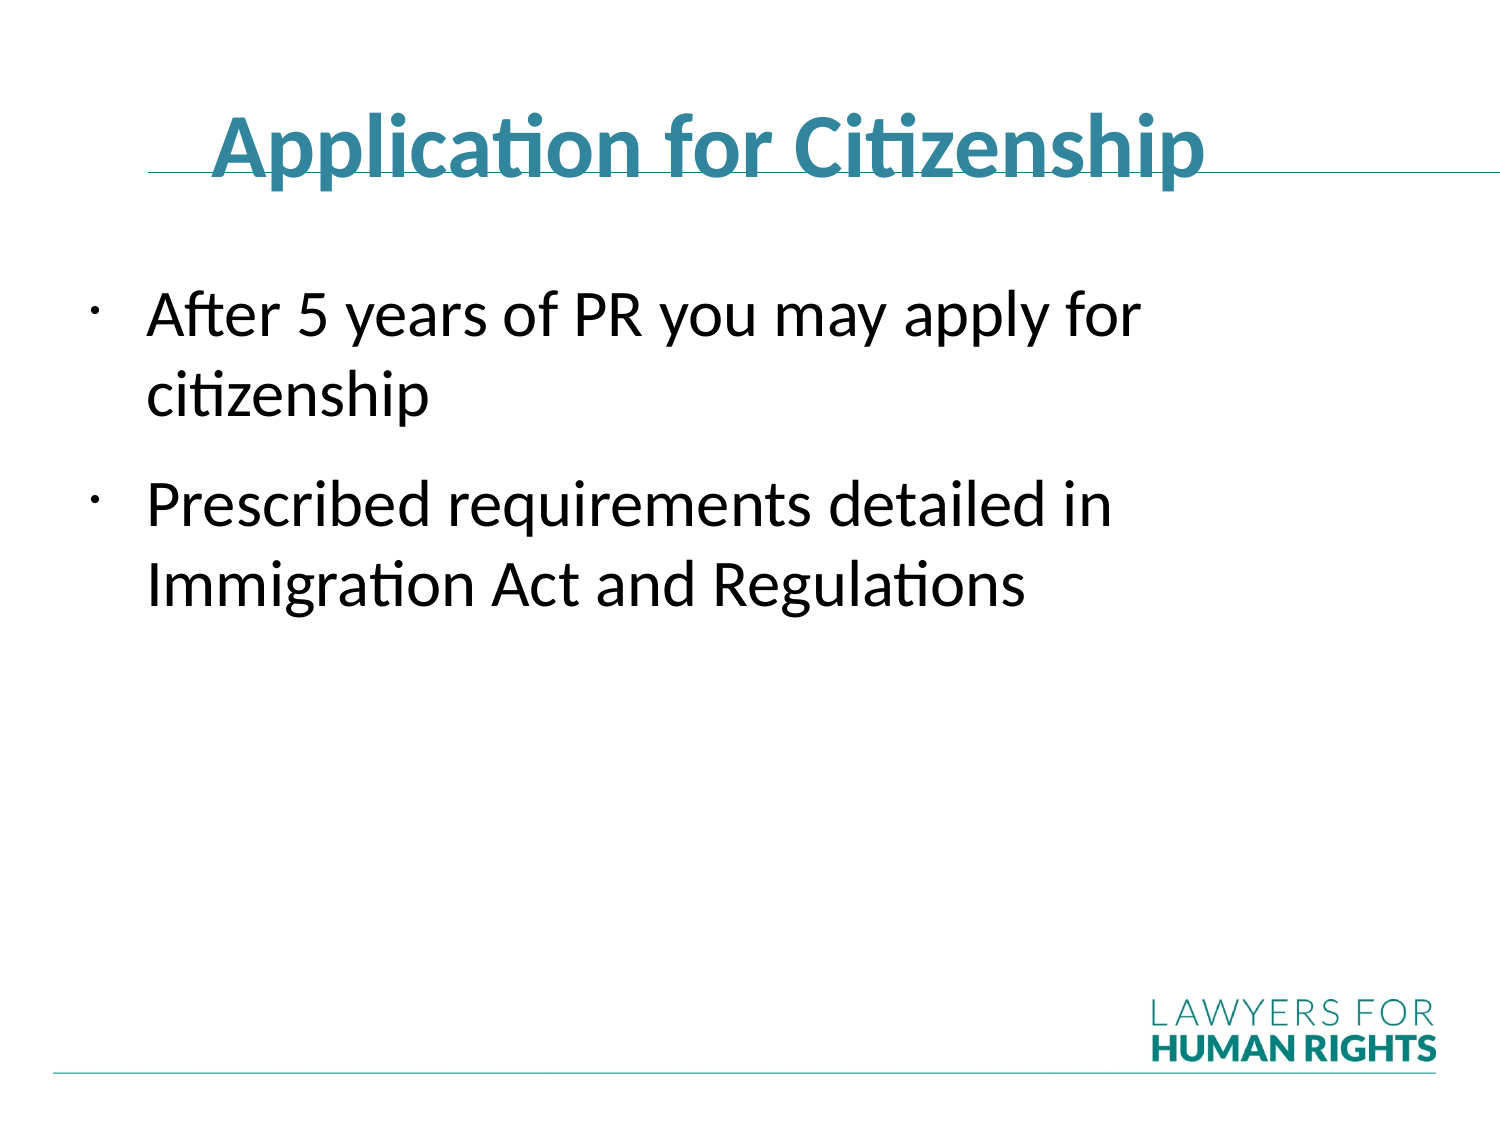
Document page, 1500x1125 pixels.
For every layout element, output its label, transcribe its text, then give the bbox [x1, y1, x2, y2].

picture [53, 999, 1436, 1074]
title Application for Citizenship [123, 78, 1296, 197]
list After 5 years of PR you may apply for citizenship Prescribed requirements detailed in Immigration Act and Regulations [75, 262, 1425, 1035]
